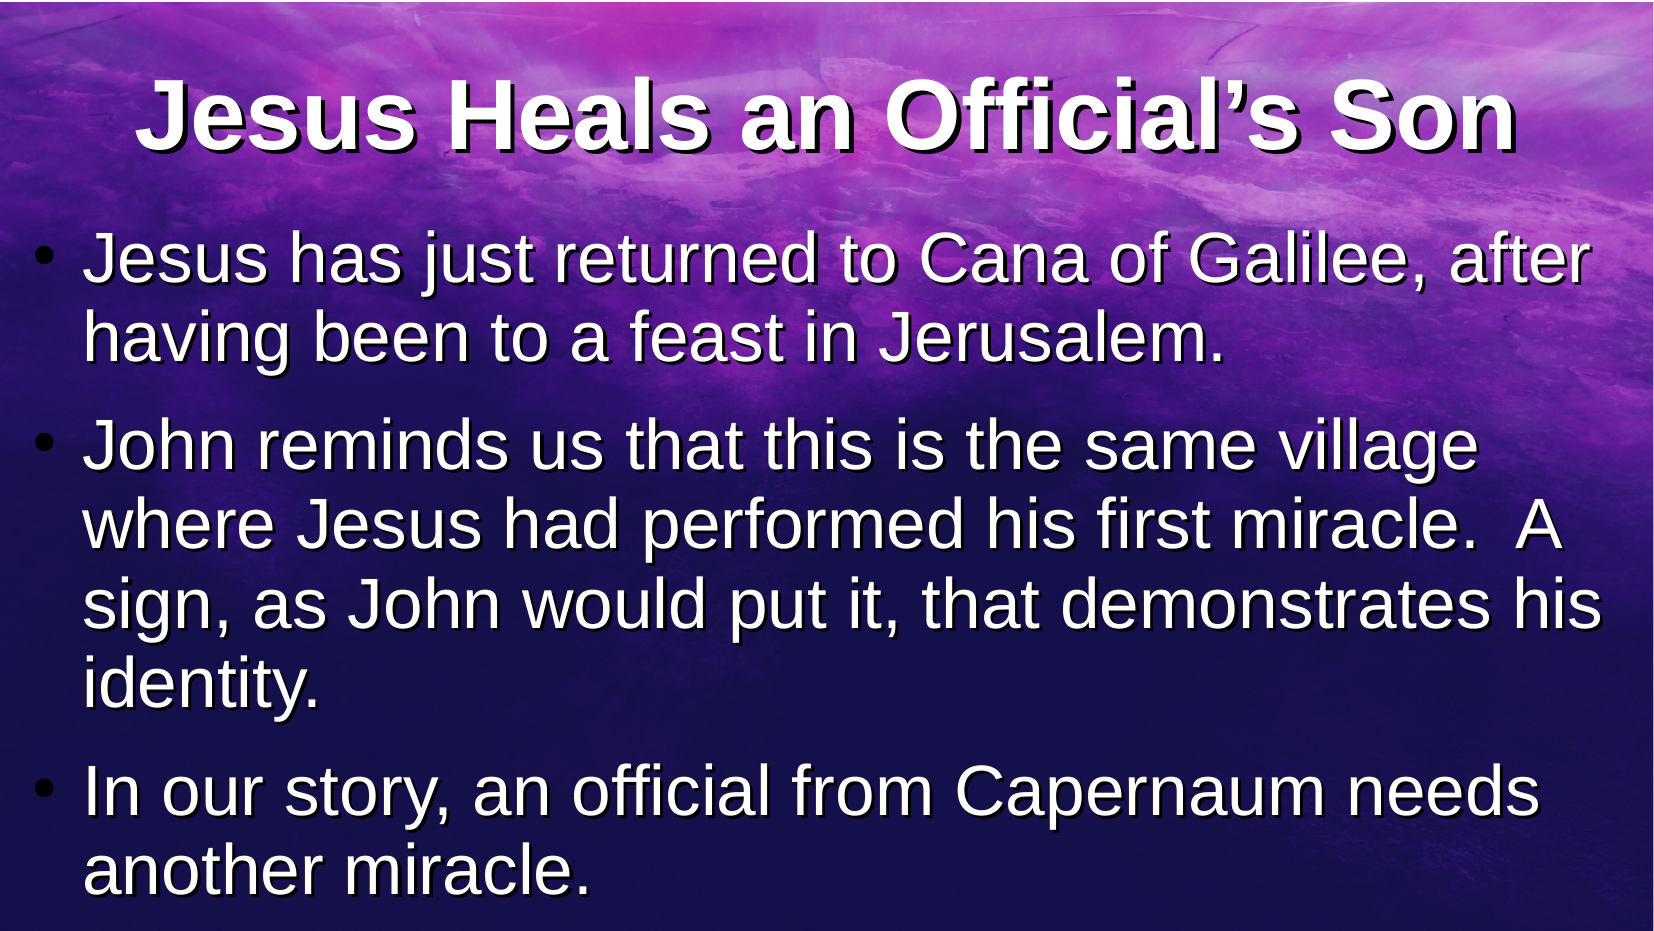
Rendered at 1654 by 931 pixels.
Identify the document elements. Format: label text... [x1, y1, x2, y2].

picture [0, 2, 1654, 931]
list Jesus has just returned to Cana of Galilee, after having been to a feast in Jerusalem. John reminds us that this is the same village where Jesus had performed his first miracle. A sign, as John would put it, that demonstrates his identity. In our story, an official from Capernaum needs another miracle. [15, 217, 1654, 916]
title Jesus Heals an Official’s Son [82, 37, 1571, 193]
